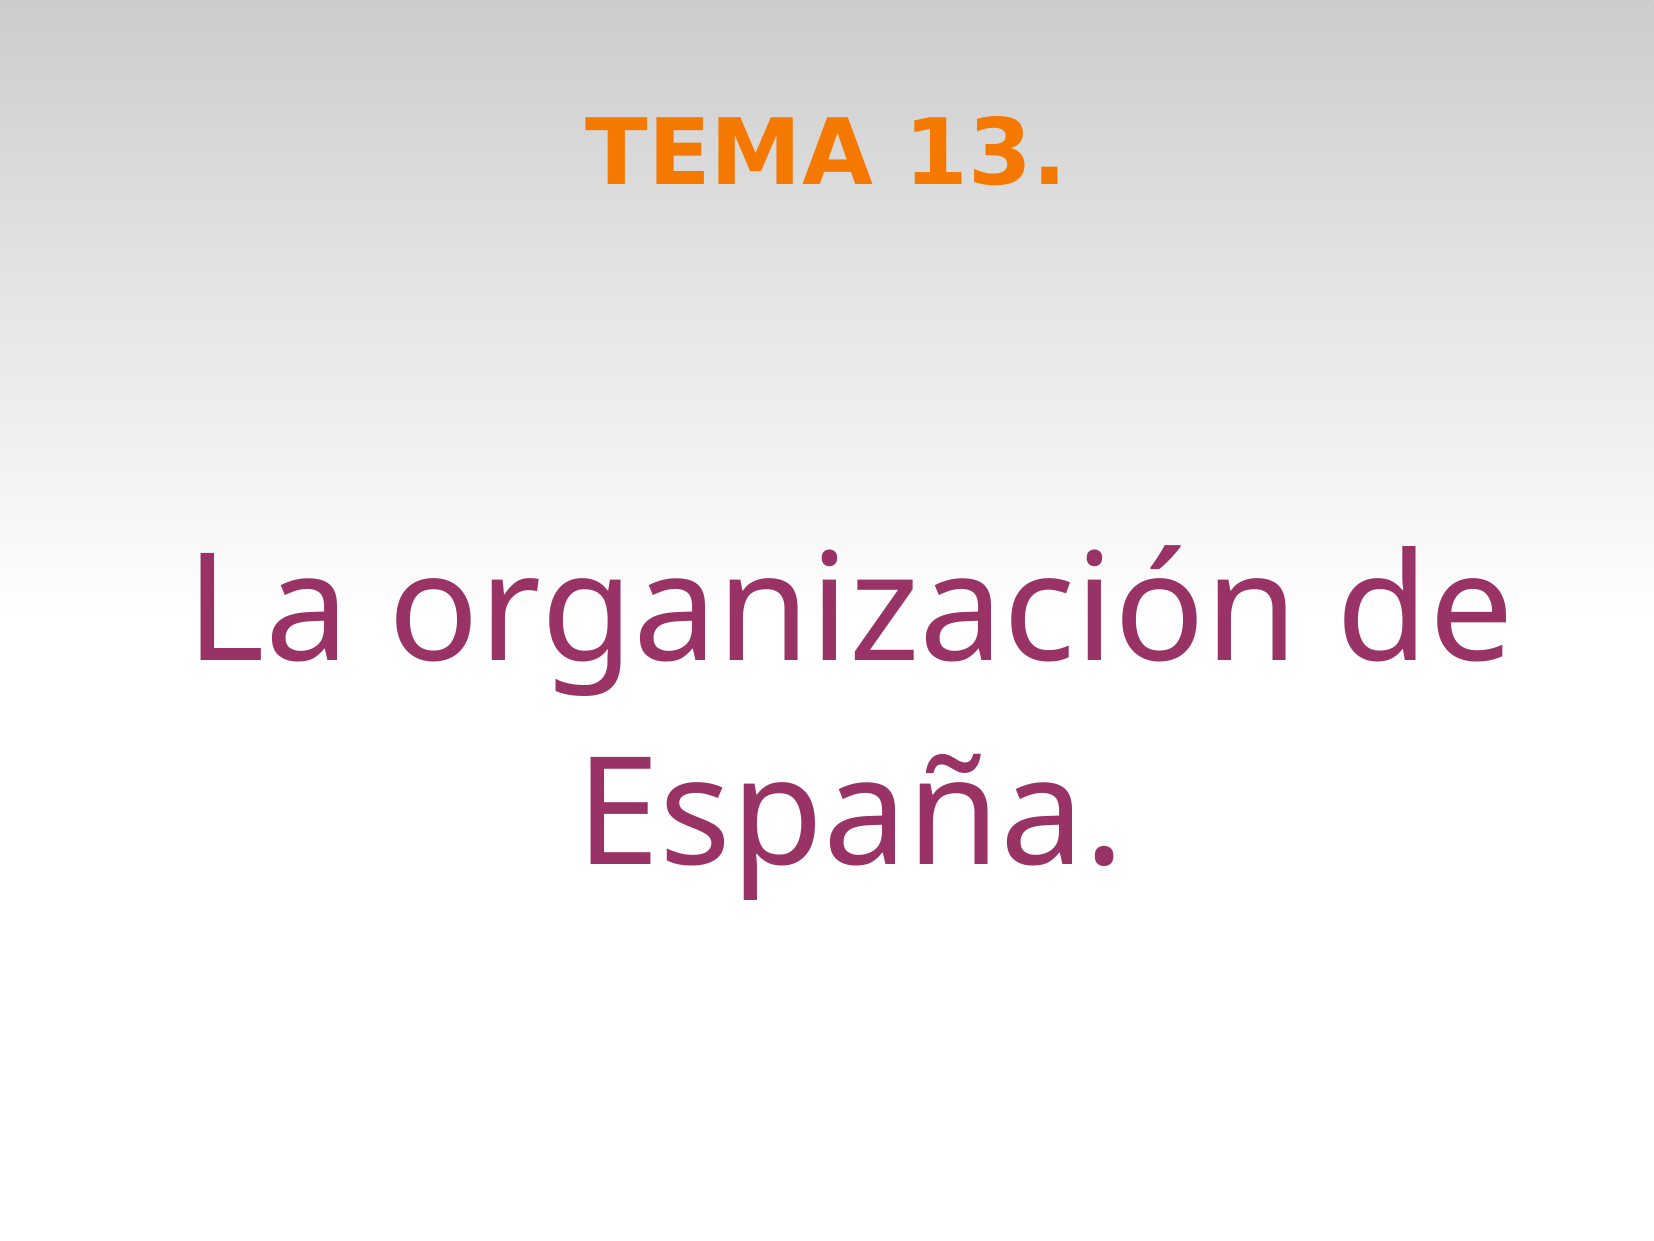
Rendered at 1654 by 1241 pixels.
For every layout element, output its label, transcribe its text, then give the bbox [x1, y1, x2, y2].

subtitle La organización de España. [106, 295, 1595, 1114]
title TEMA 13. [82, 49, 1571, 257]
